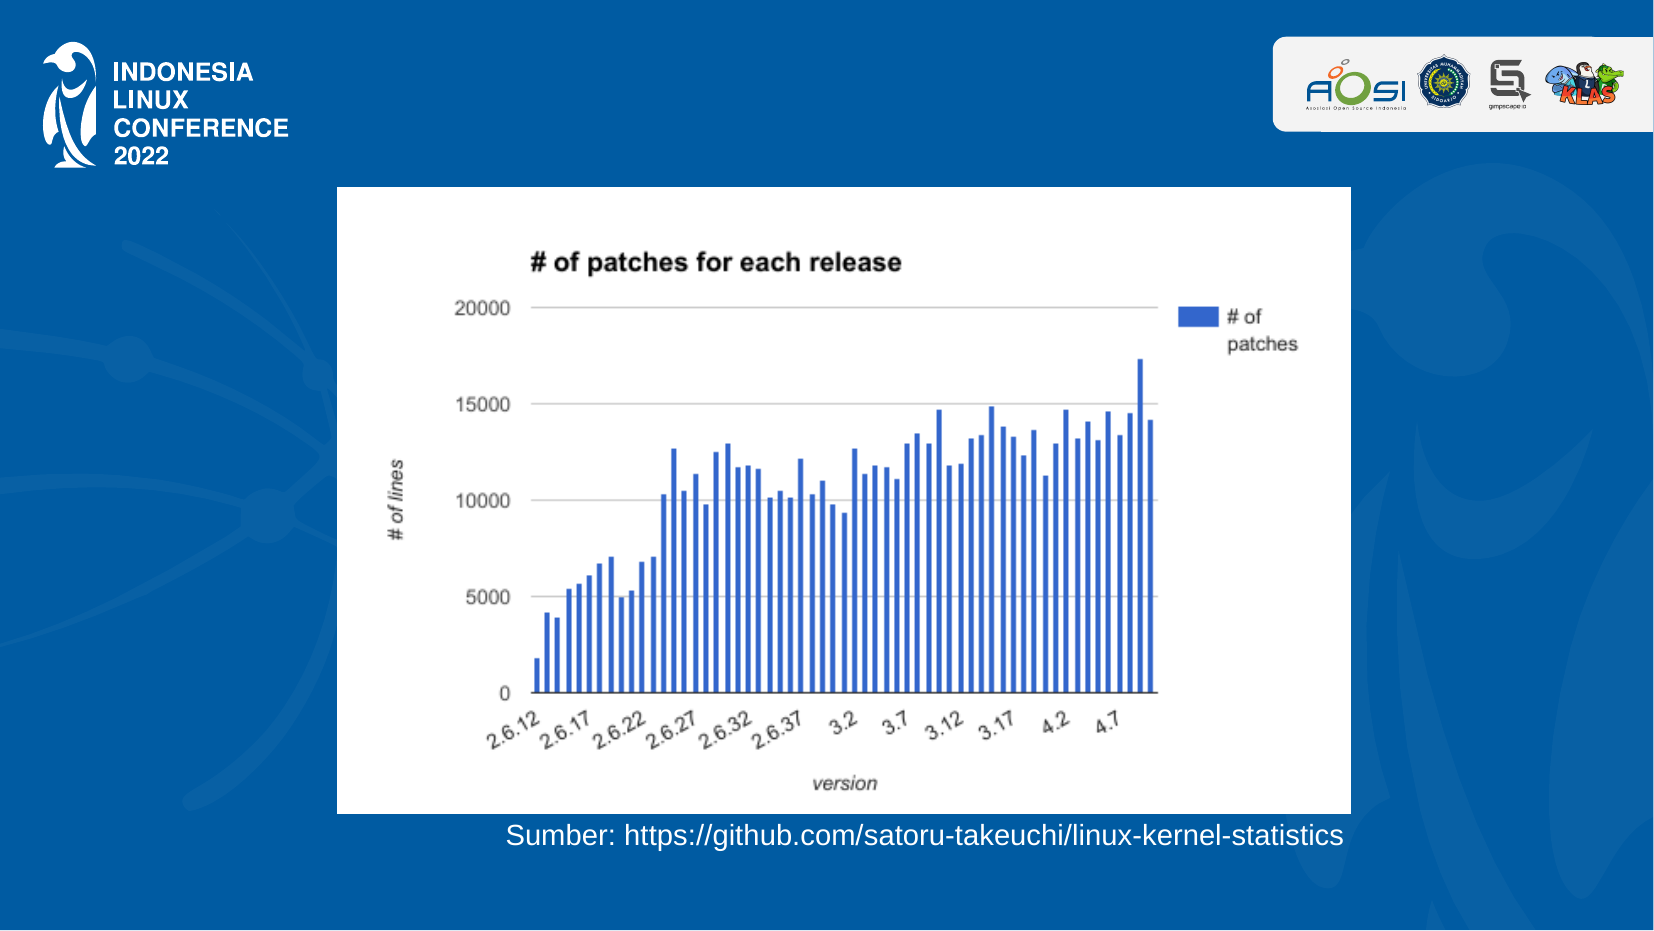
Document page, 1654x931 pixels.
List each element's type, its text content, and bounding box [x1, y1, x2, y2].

picture [1545, 62, 1624, 105]
picture [1417, 54, 1471, 108]
text_box Sumber: https://github.com/satoru-takeuchi/linux-kernel-statistics [490, 811, 1361, 859]
picture [337, 187, 1351, 814]
